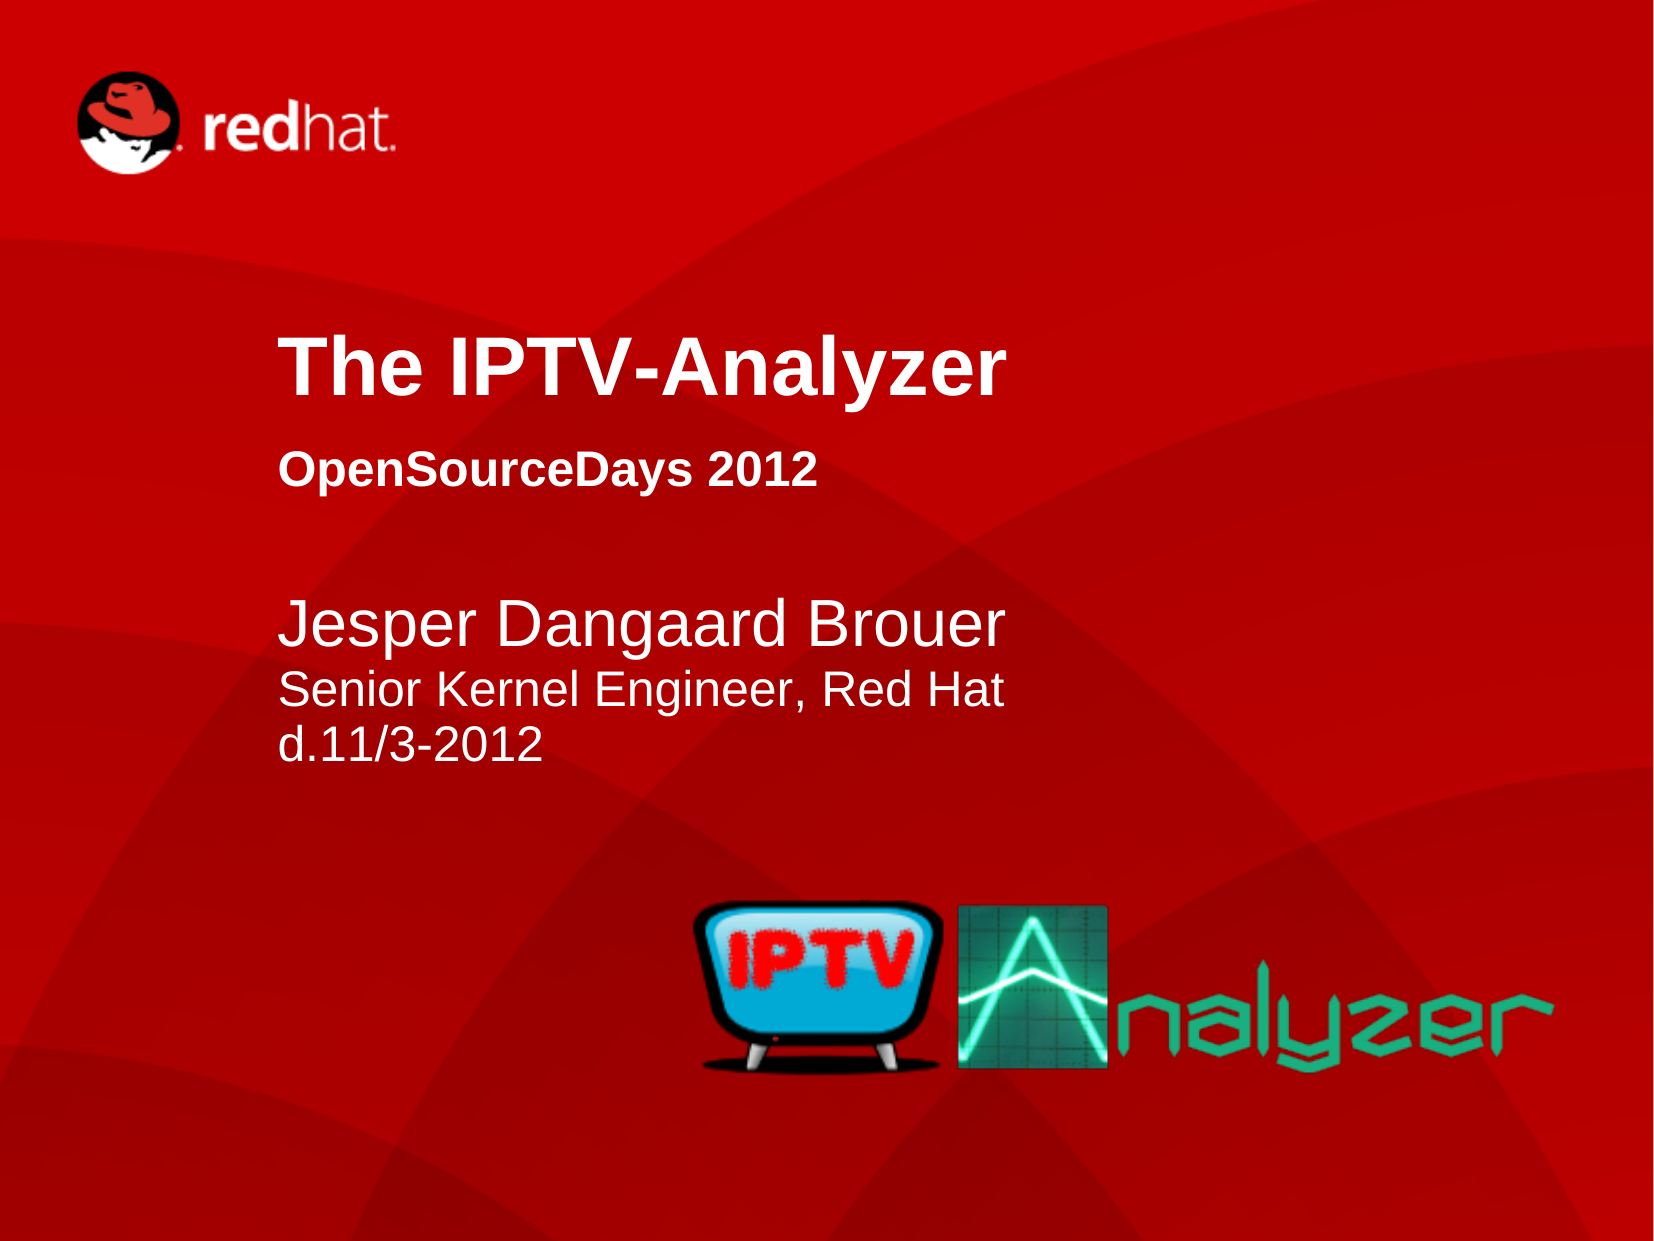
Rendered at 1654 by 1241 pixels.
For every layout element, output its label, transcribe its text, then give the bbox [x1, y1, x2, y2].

text_box The IPTV-Analyzer OpenSourceDays 2012 [262, 258, 1501, 578]
picture [0, 0, 1654, 1241]
text_box Jesper Dangaard Brouer Senior Kernel Engineer, Red Hat d.11/3-2012 [262, 578, 1351, 788]
